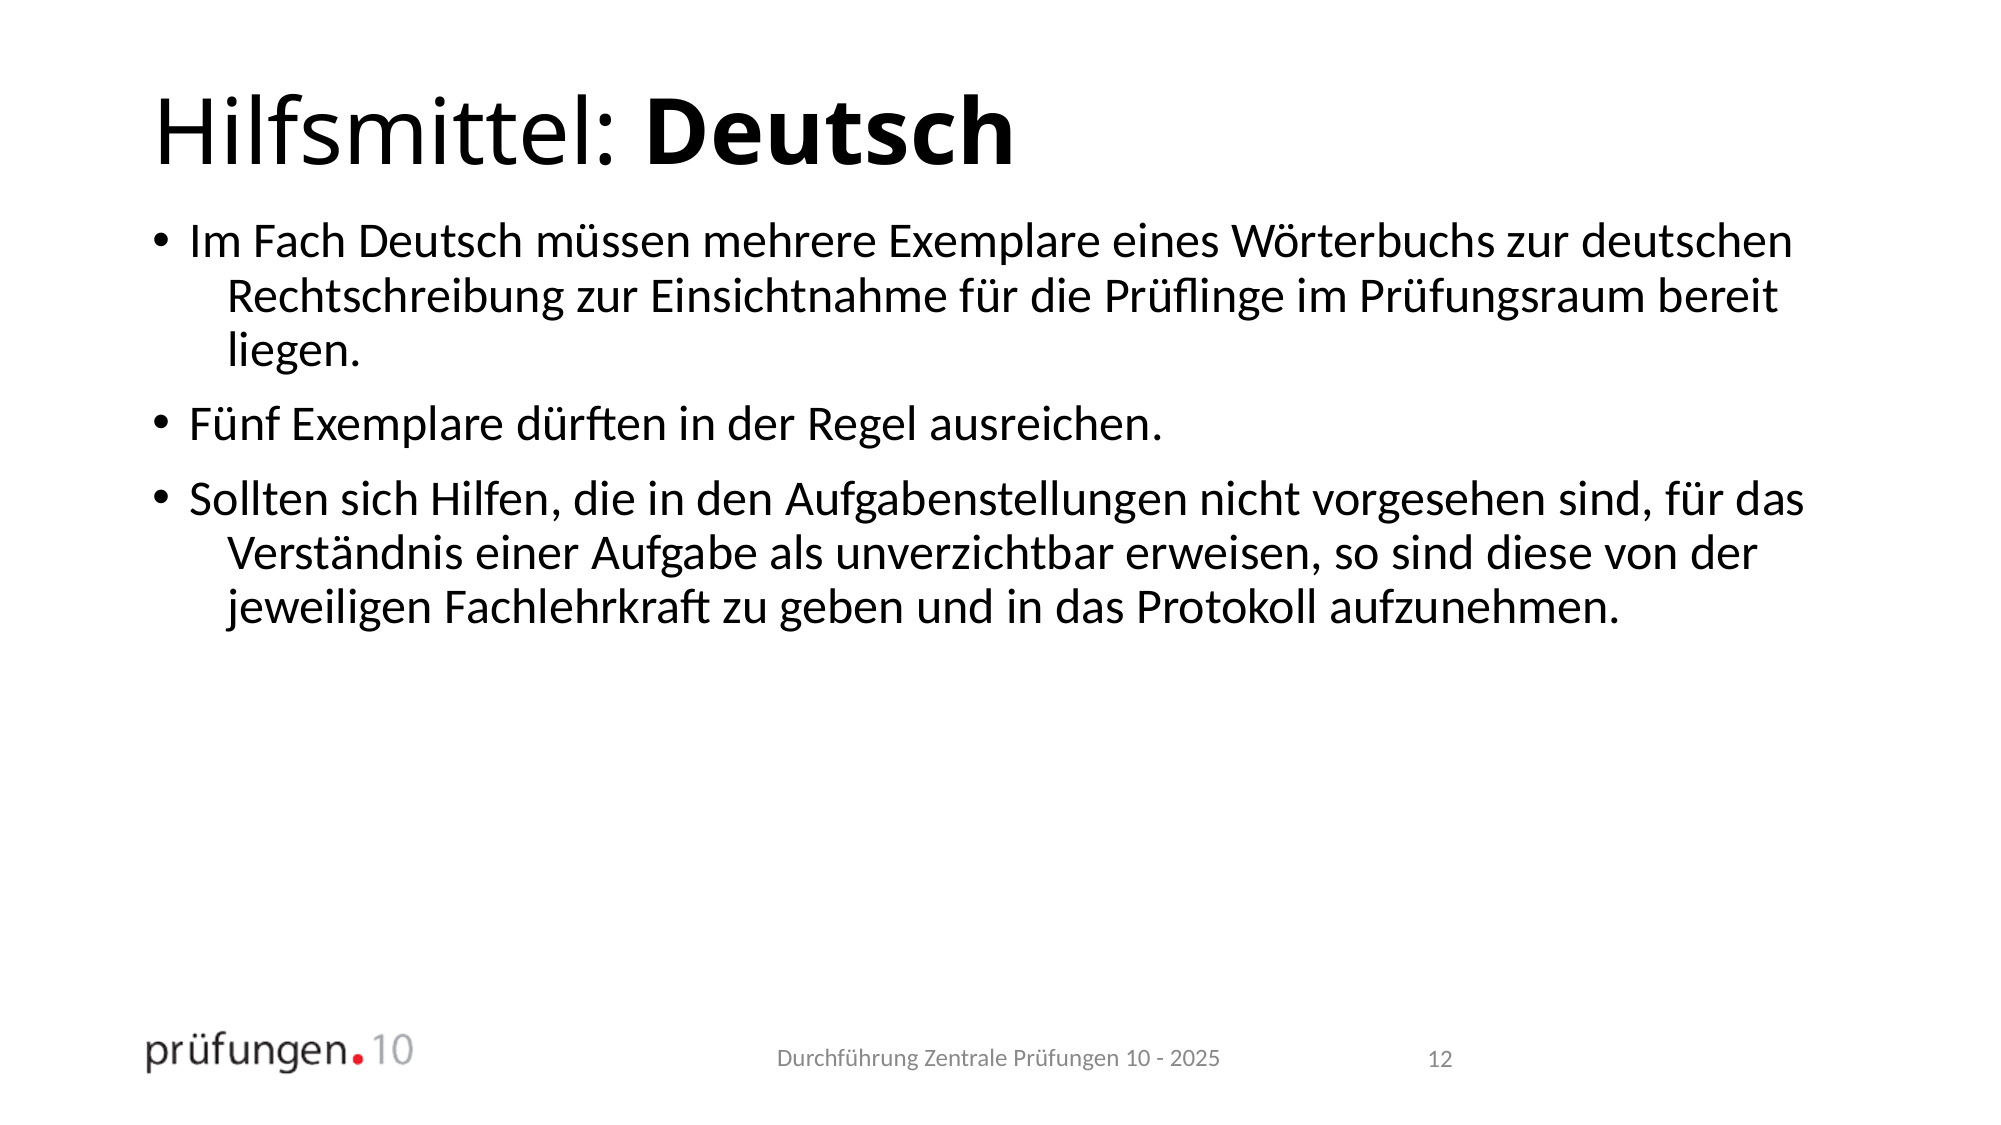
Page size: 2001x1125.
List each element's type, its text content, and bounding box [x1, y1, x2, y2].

list Im Fach Deutsch müssen mehrere Exemplare eines Wörterbuchs zur deutschen Rechtschreibung zur Einsichtnahme für die Prüflinge im Prüfungsraum bereit liegen. Fünf Exemplare dürften in der Regel ausreichen. Sollten sich Hilfen, die in den Aufgabenstellungen nicht vorgesehen sind, für das Verständnis einer Aufgabe als unverzichtbar erweisen, so sind diese von der jeweiligen Fachlehrkraft zu geben und in das Protokoll aufzunehmen. [137, 207, 1863, 1014]
picture [137, 1023, 423, 1080]
text_box <Foliennummer> [1412, 1027, 1863, 1088]
title Hilfsmittel: Deutsch [137, 77, 1863, 193]
